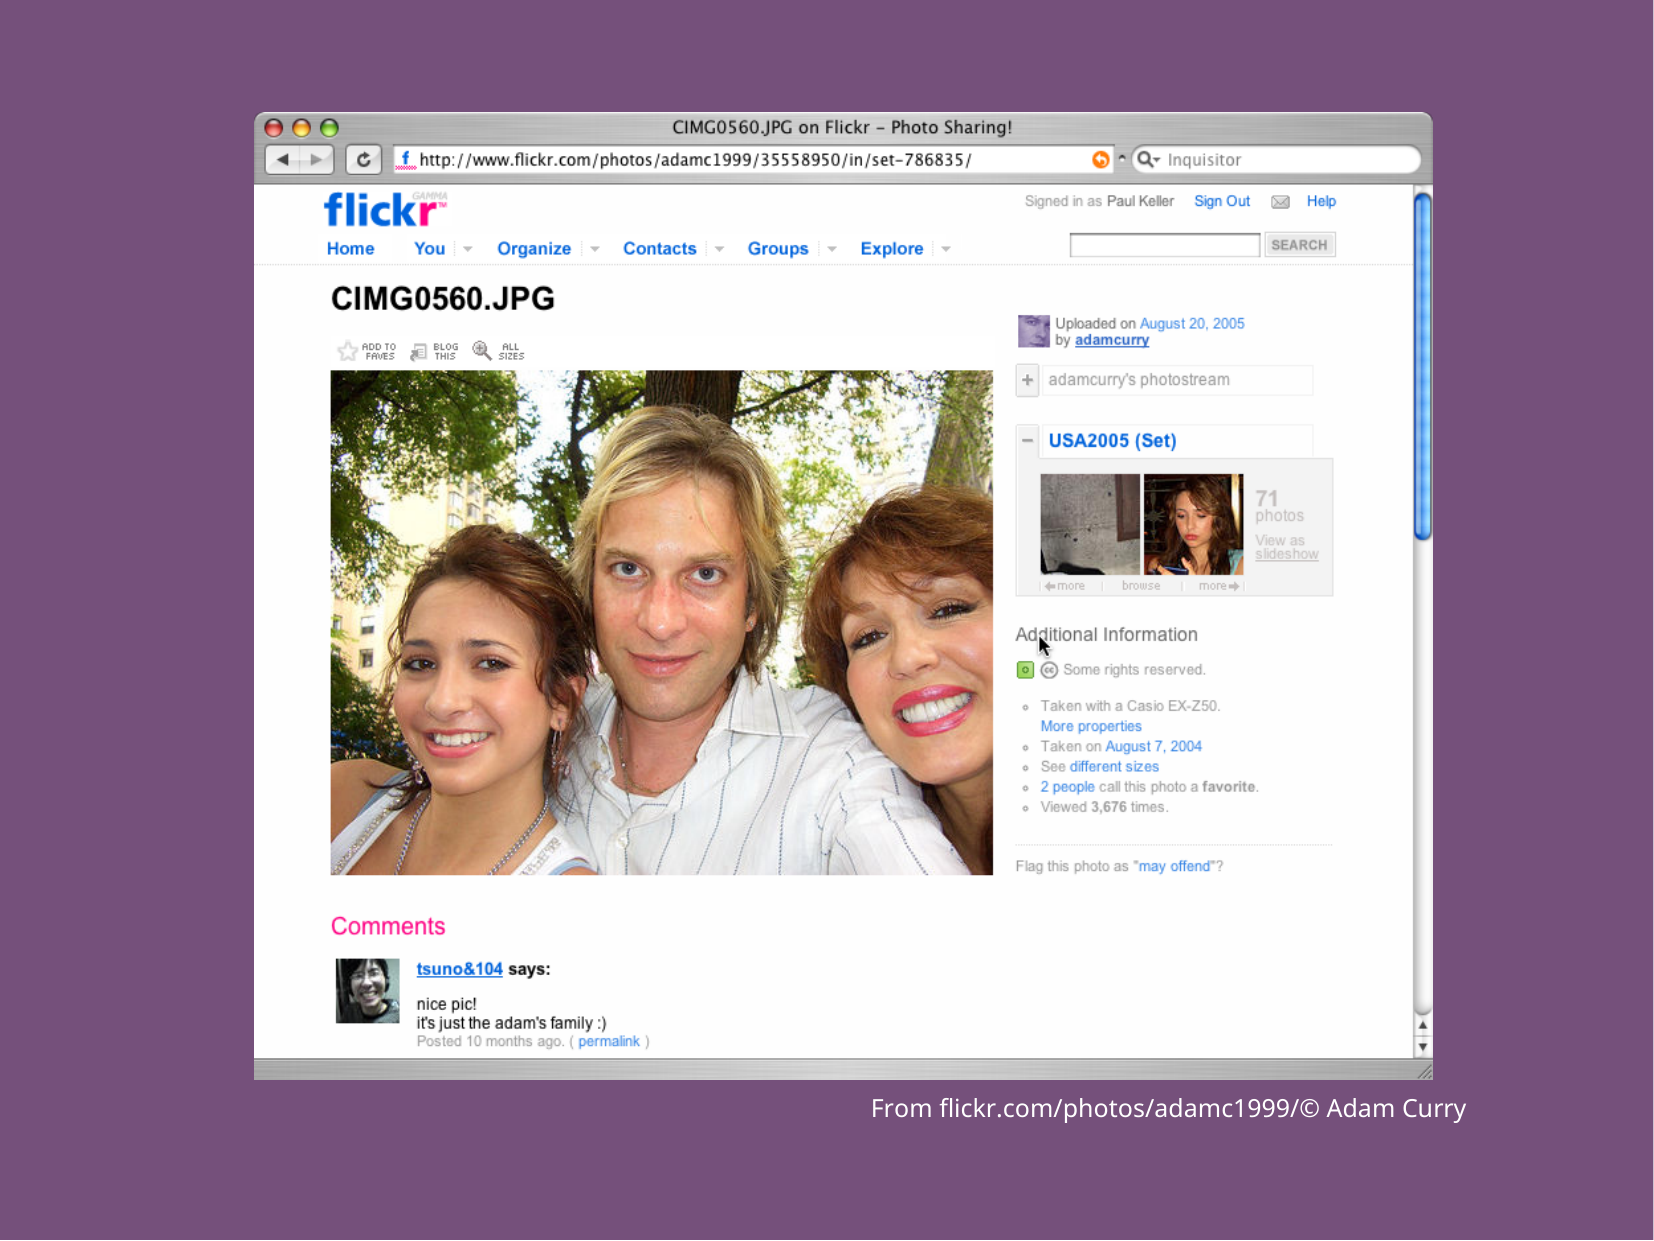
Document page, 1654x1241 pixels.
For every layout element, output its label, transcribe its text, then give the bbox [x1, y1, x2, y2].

text_box From flickr.com/photos/adamc1999/© Adam Curry [870, 1068, 1480, 1147]
picture [254, 112, 1433, 1080]
